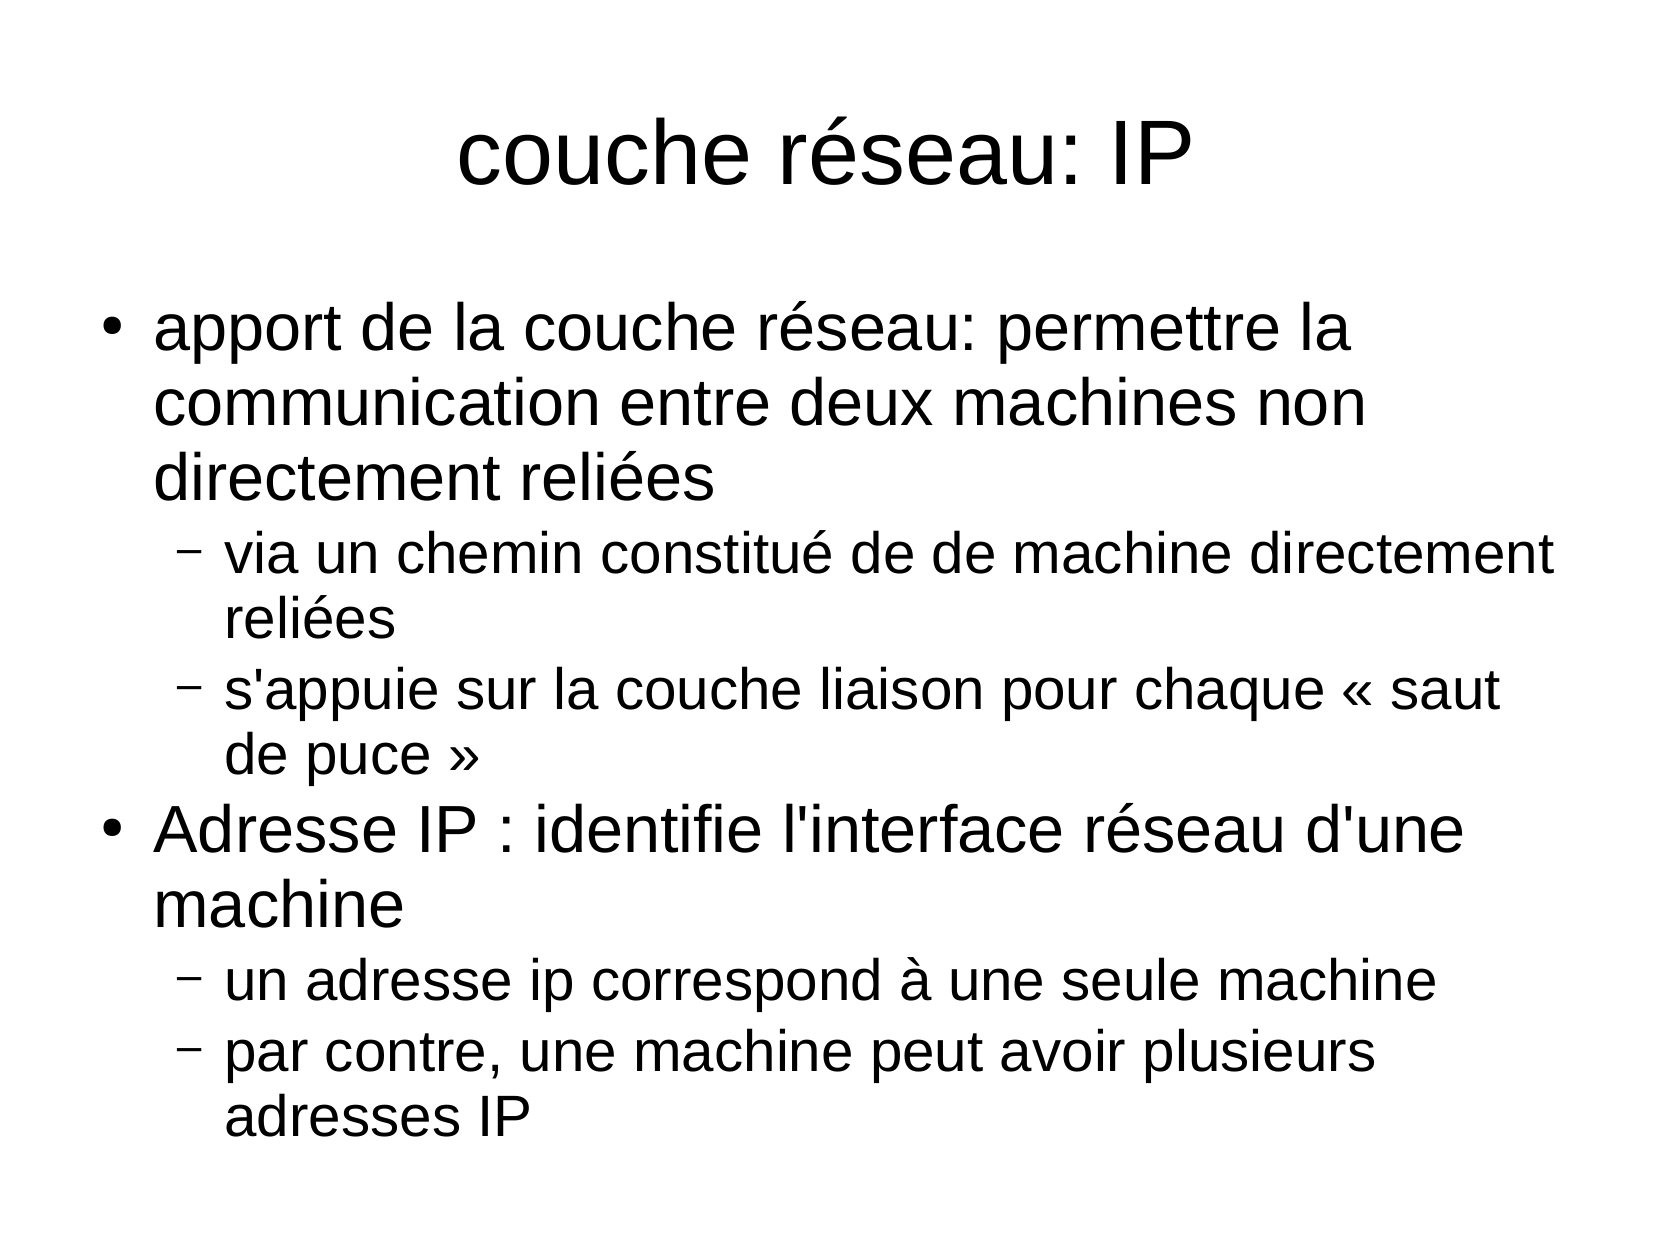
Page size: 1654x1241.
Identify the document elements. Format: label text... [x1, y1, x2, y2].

list apport de la couche réseau: permettre la communication entre deux machines non directement reliées via un chemin constitué de de machine directement reliées s'appuie sur la couche liaison pour chaque « saut de puce » Adresse IP : identifie l'interface réseau d'une machine un adresse ip correspond à une seule machine par contre, une machine peut avoir plusieurs adresses IP [82, 290, 1571, 1151]
title couche réseau: IP [82, 49, 1571, 257]
